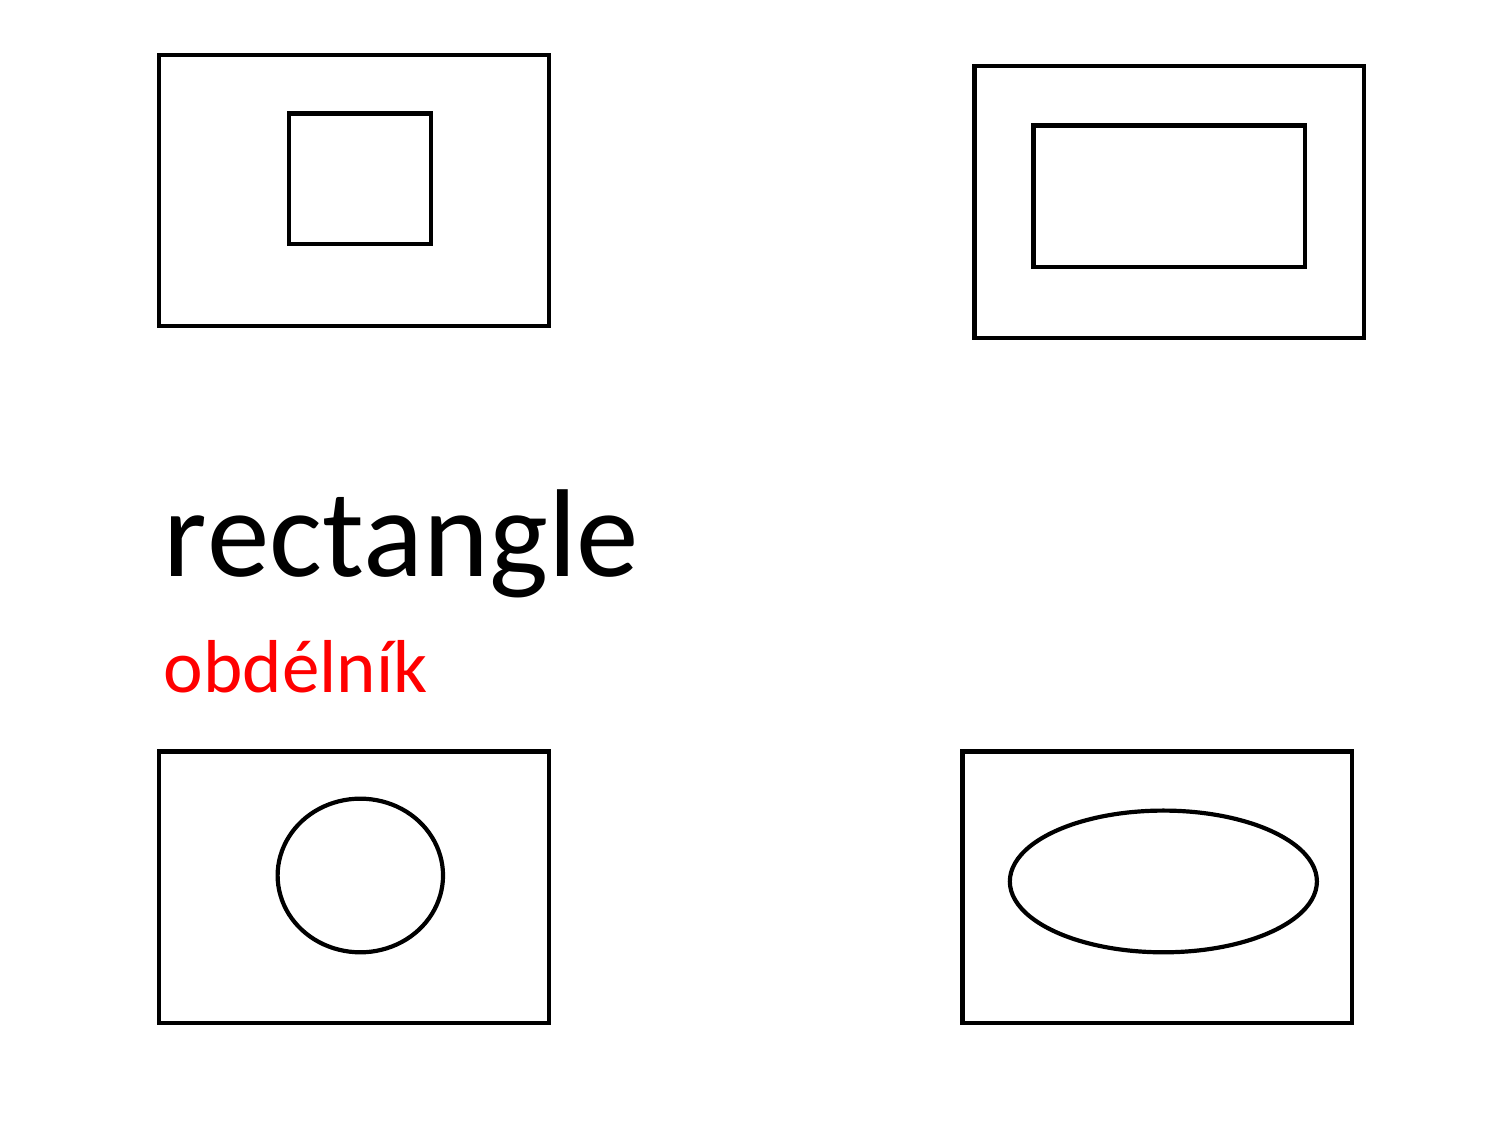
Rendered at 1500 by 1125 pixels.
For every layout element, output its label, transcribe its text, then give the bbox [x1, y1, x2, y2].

text_box [1033, 125, 1305, 268]
text_box obdélník [148, 609, 443, 716]
text_box CV [974, 66, 1364, 339]
text_box [159, 54, 550, 327]
text_box [277, 798, 444, 953]
text_box rectangle [148, 444, 683, 610]
text_box CV [159, 751, 549, 1024]
text_box CV [962, 751, 1353, 1024]
text_box [1009, 810, 1317, 953]
